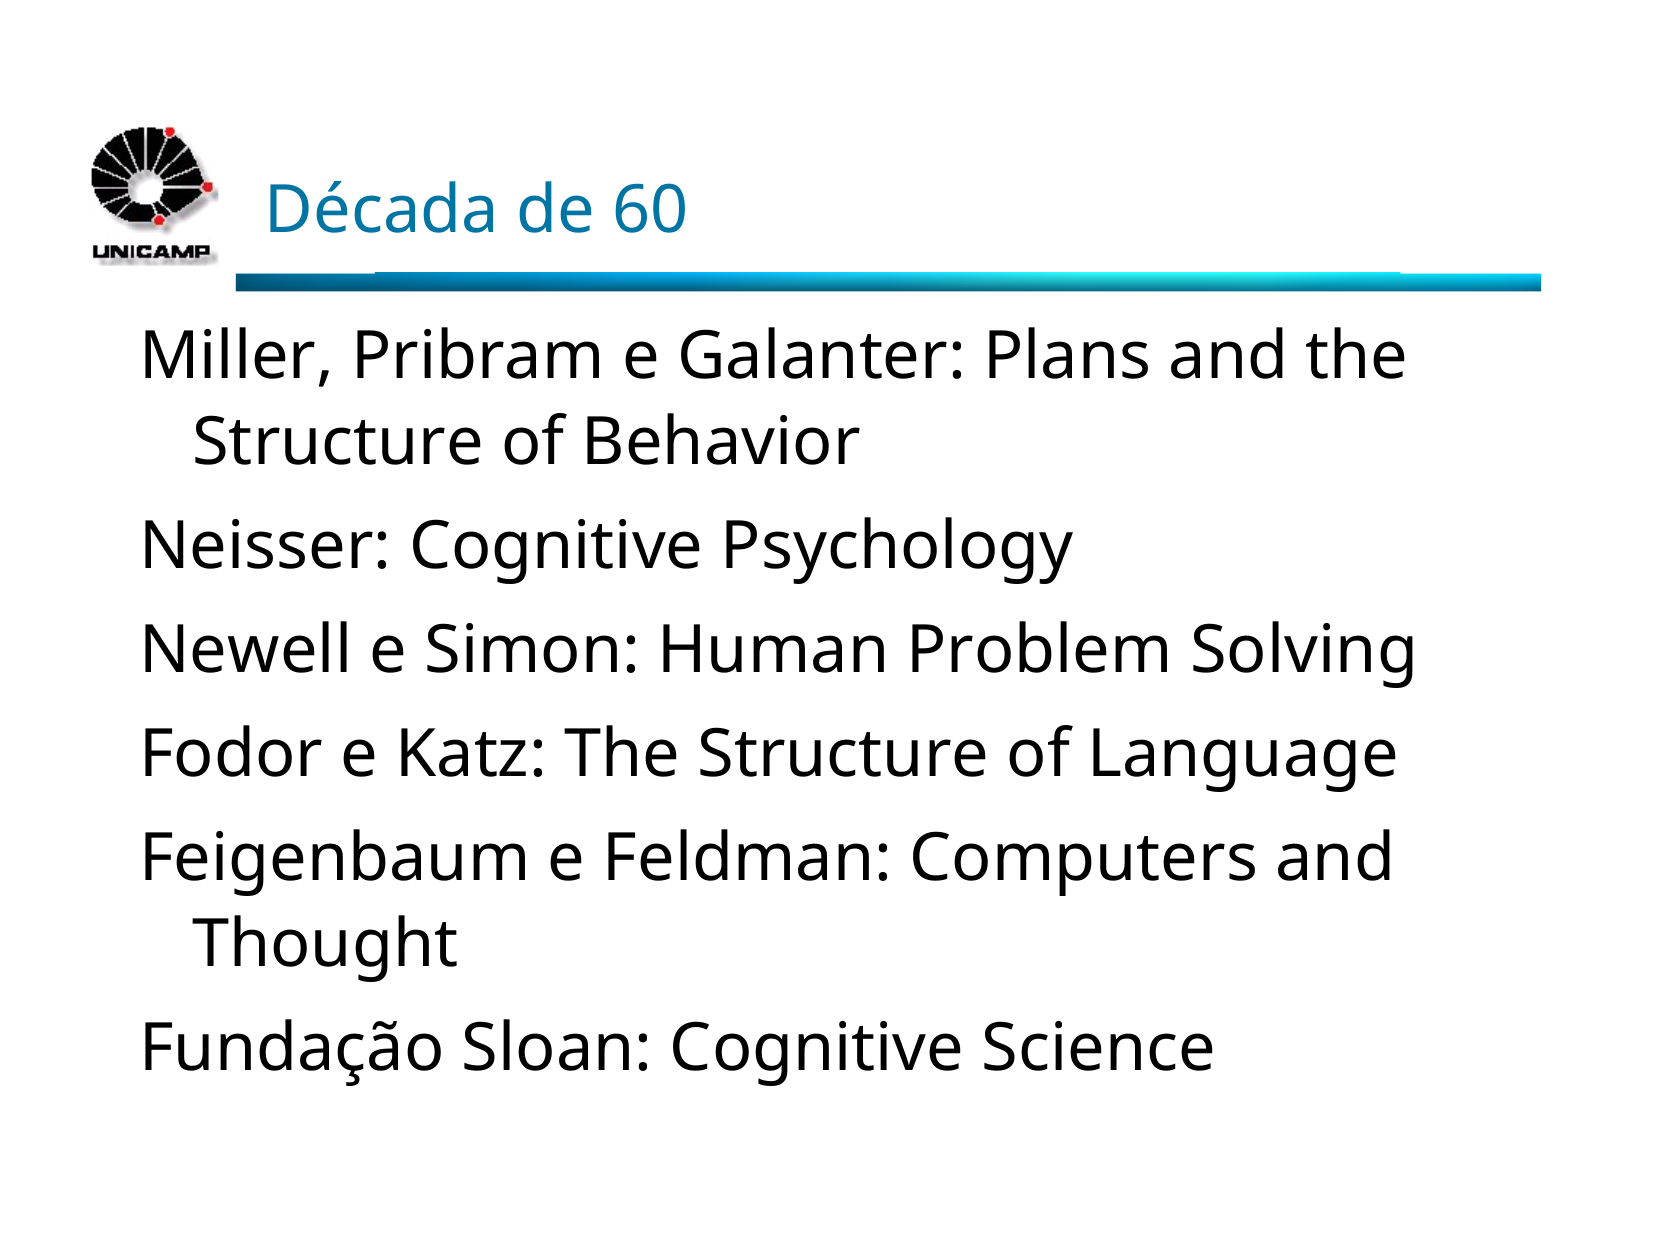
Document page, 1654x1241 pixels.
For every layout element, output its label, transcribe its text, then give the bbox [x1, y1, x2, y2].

title Década de 60 [264, 42, 1534, 250]
picture [125, 272, 1654, 295]
list Miller, Pribram e Galanter: Plans and the Structure of Behavior Neisser: Cognitive Psychology Newell e Simon: Human Problem Solving Fodor e Katz: The Structure of Language Feigenbaum e Feldman: Computers and Thought Fundação Sloan: Cognitive Science [121, 309, 1534, 1229]
